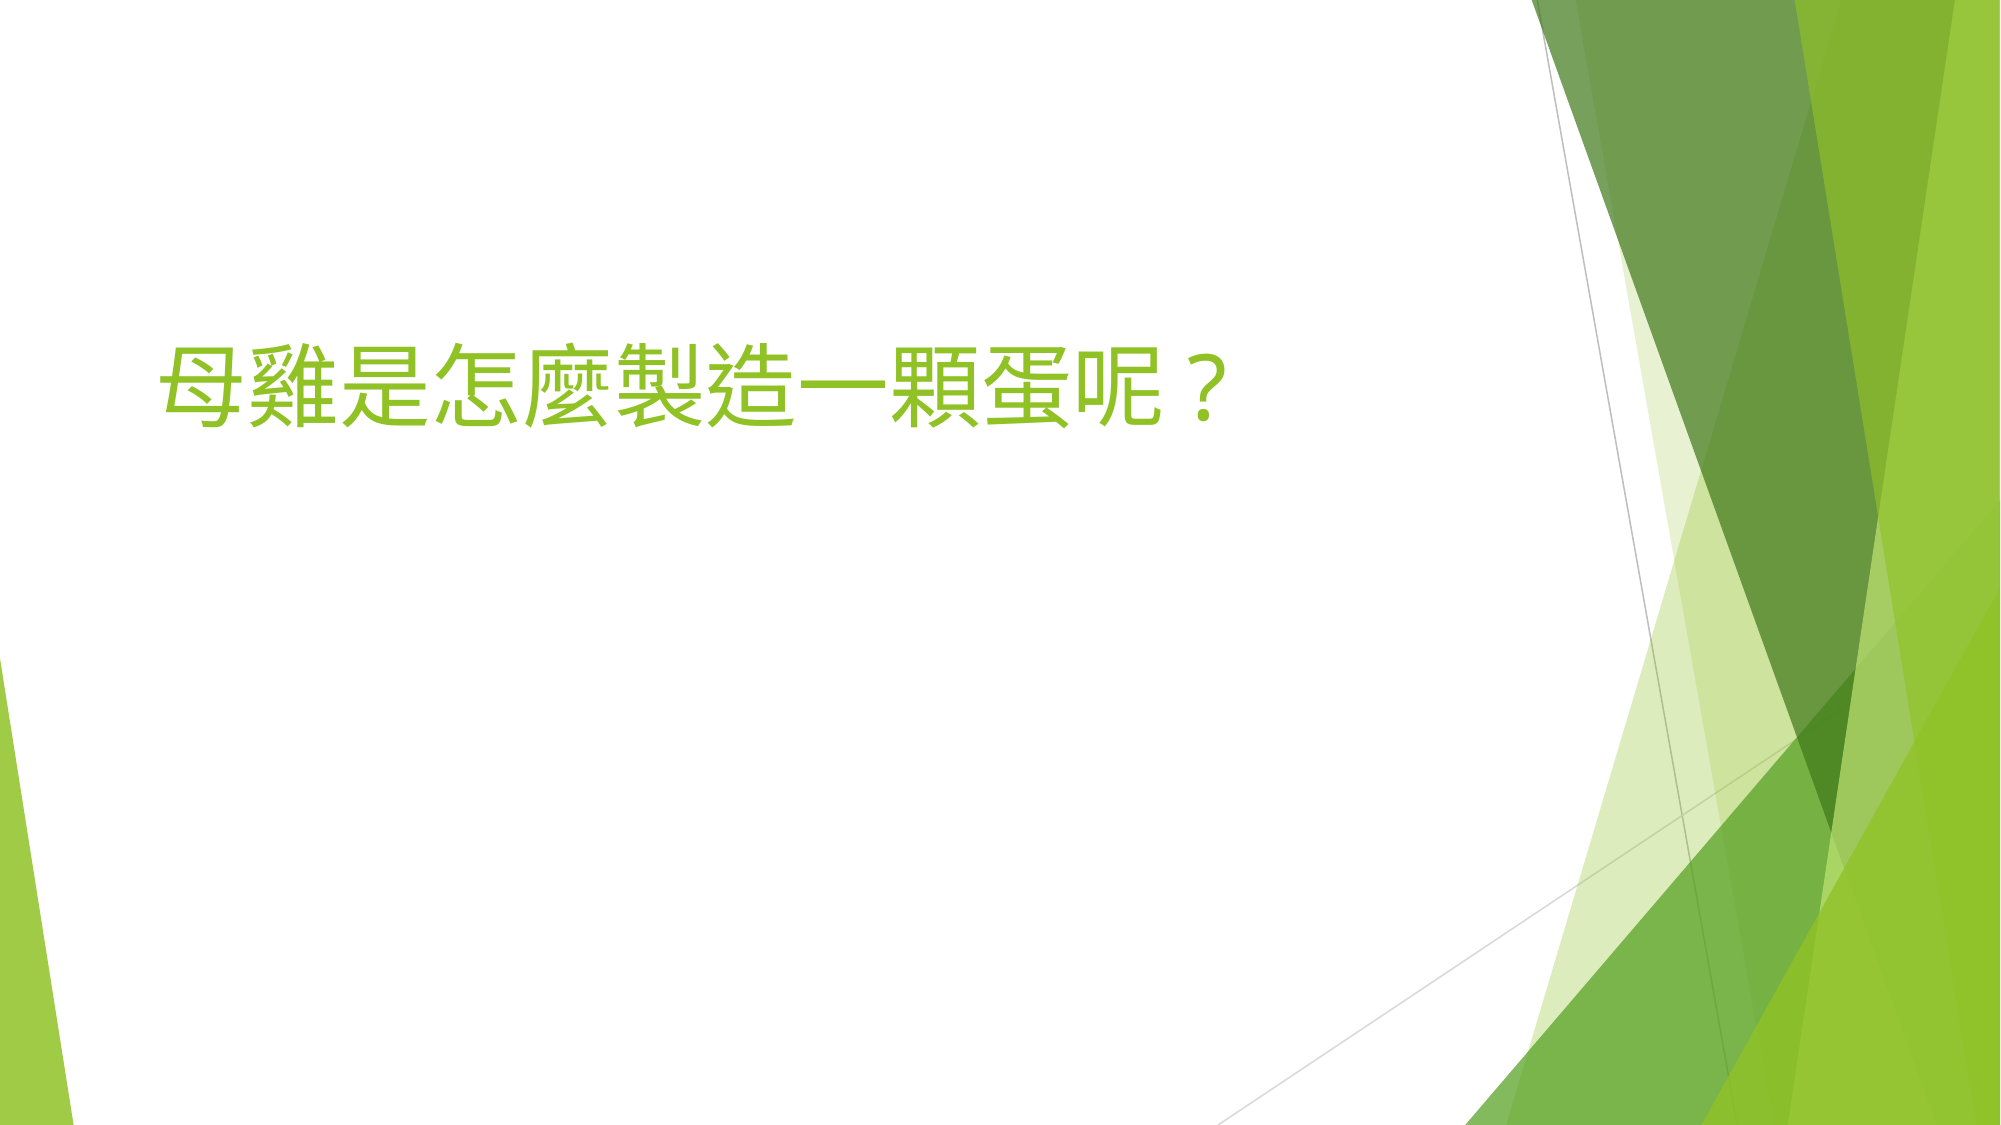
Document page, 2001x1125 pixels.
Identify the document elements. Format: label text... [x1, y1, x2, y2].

title 母雞是怎麼製造一顆蛋呢? [140, 321, 1606, 662]
